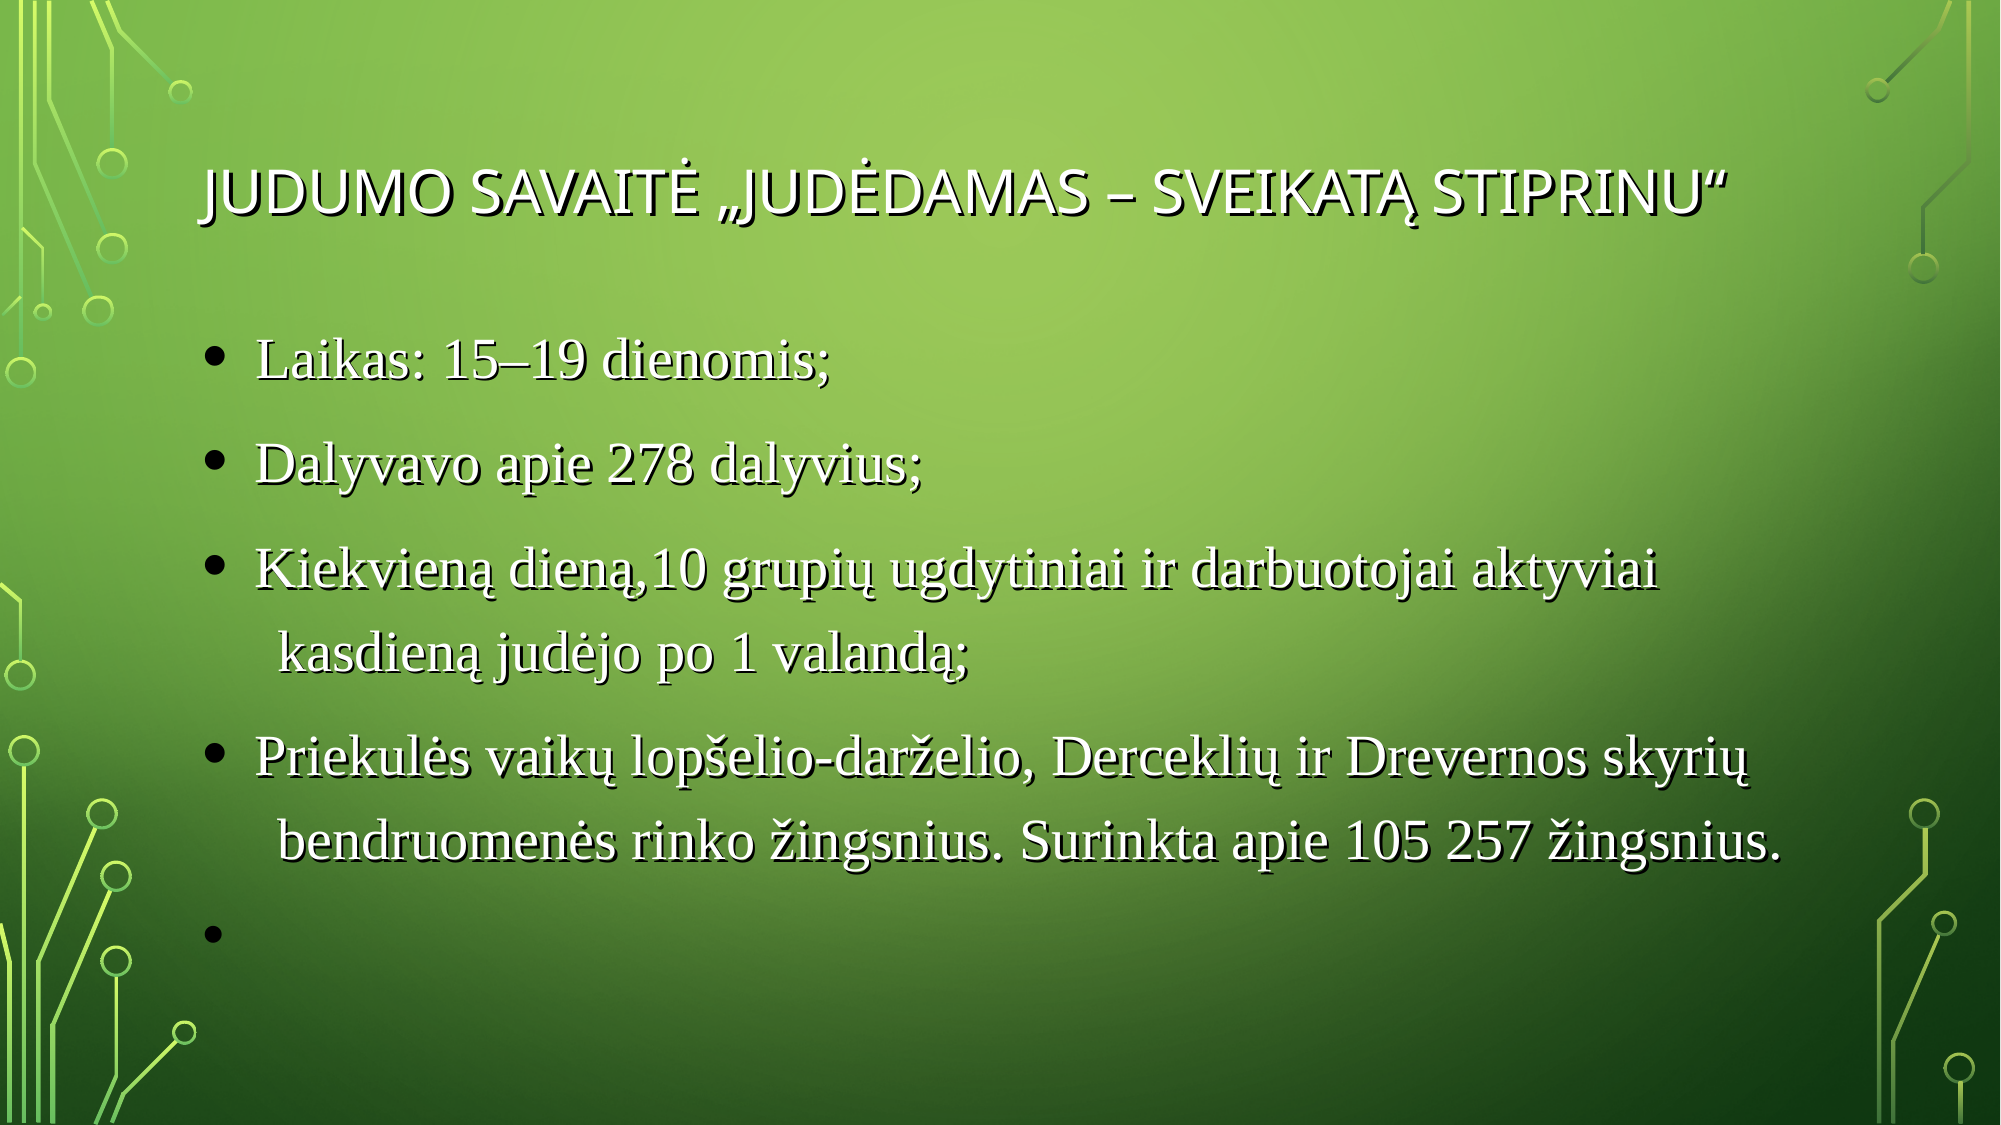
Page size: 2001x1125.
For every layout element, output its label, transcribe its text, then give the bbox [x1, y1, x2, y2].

title JUDUMO SAVAITĖ „JUDĖDAMAS – SVEIKATĄ STIPRINU“ [187, 129, 1813, 298]
list Laikas: 15–19 dienomis; Dalyvavo apie 278 dalyvius; Kiekvieną dieną,10 grupių ugdytiniai ir darbuotojai aktyviai kasdieną judėjo po 1 valandą; Priekulės vaikų lopšelio-darželio, Derceklių ir Drevernos skyrių bendruomenės rinko žingsnius. Surinkta apie 105 257 žingsnius. [187, 298, 1813, 950]
